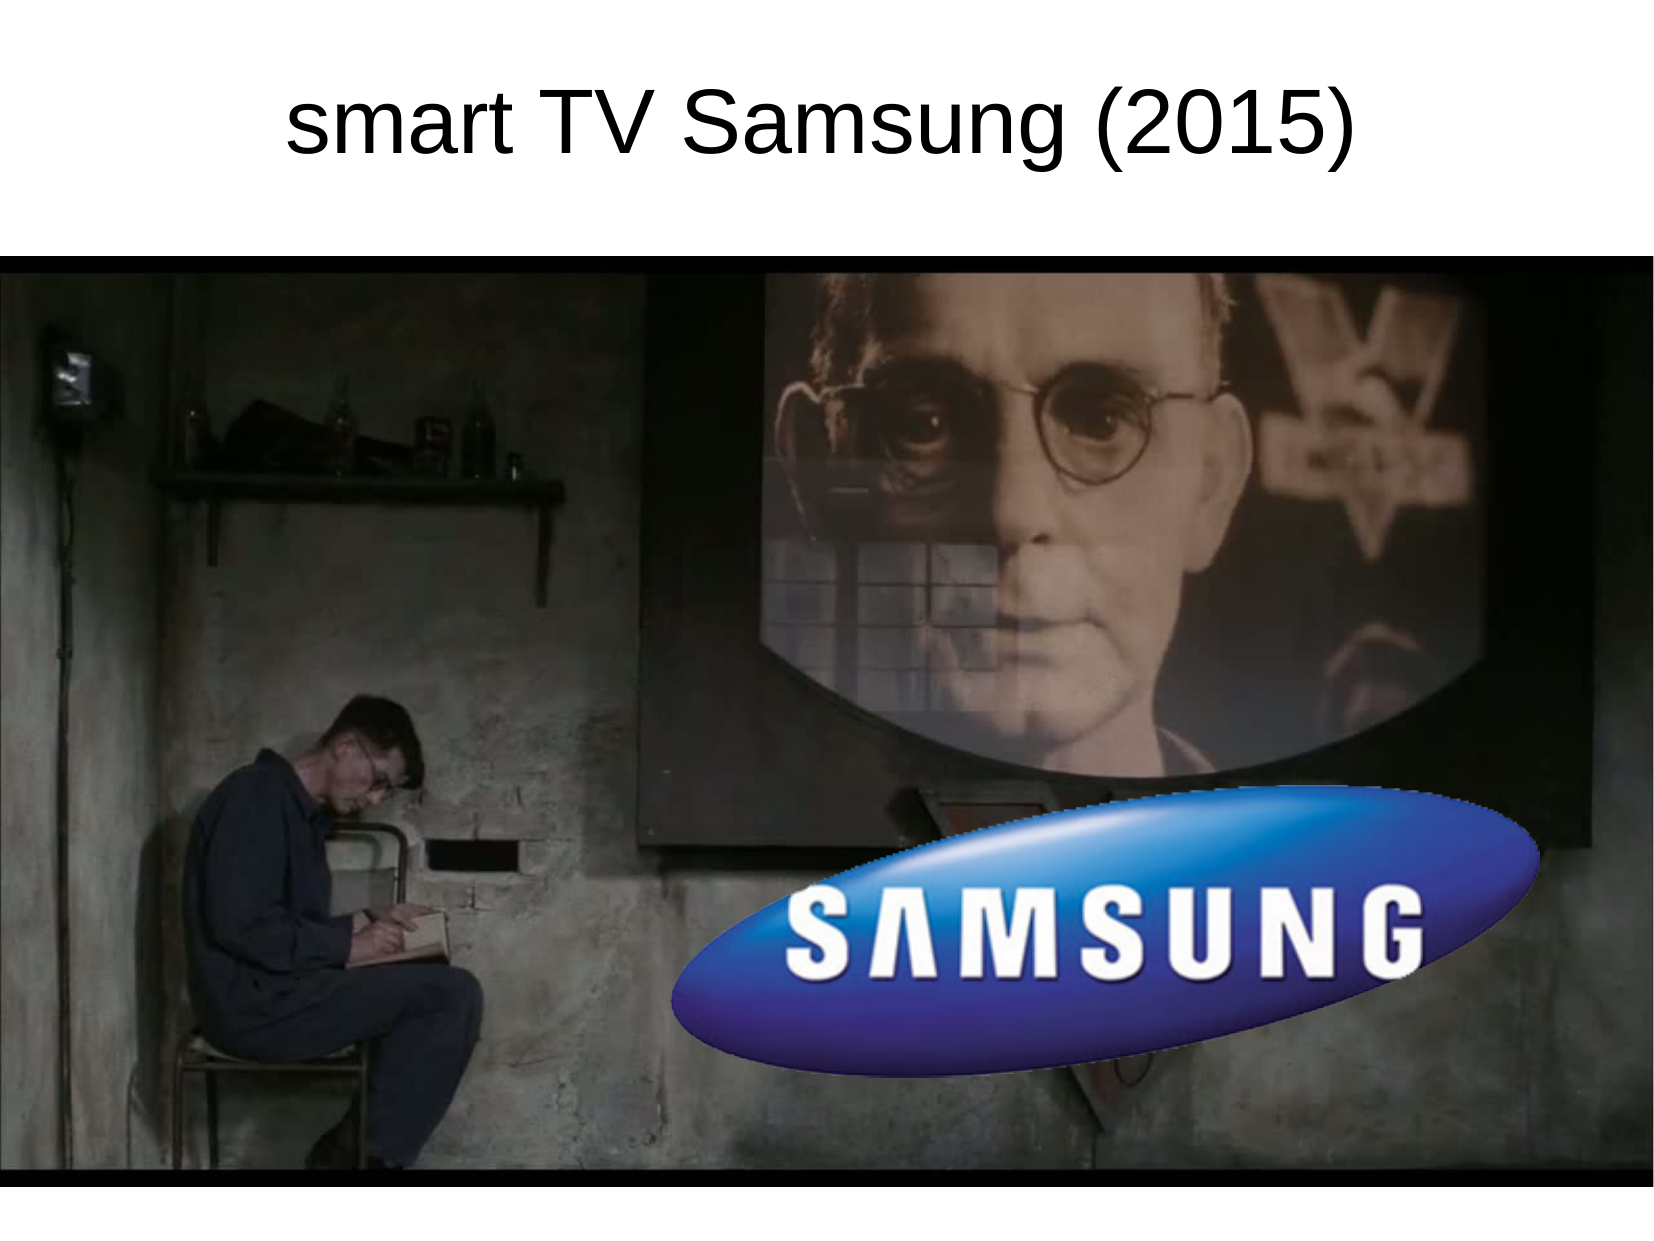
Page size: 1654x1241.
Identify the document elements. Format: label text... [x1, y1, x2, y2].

text_box smart TV Samsung (2015) [39, 63, 1606, 203]
picture [0, 256, 1654, 1187]
